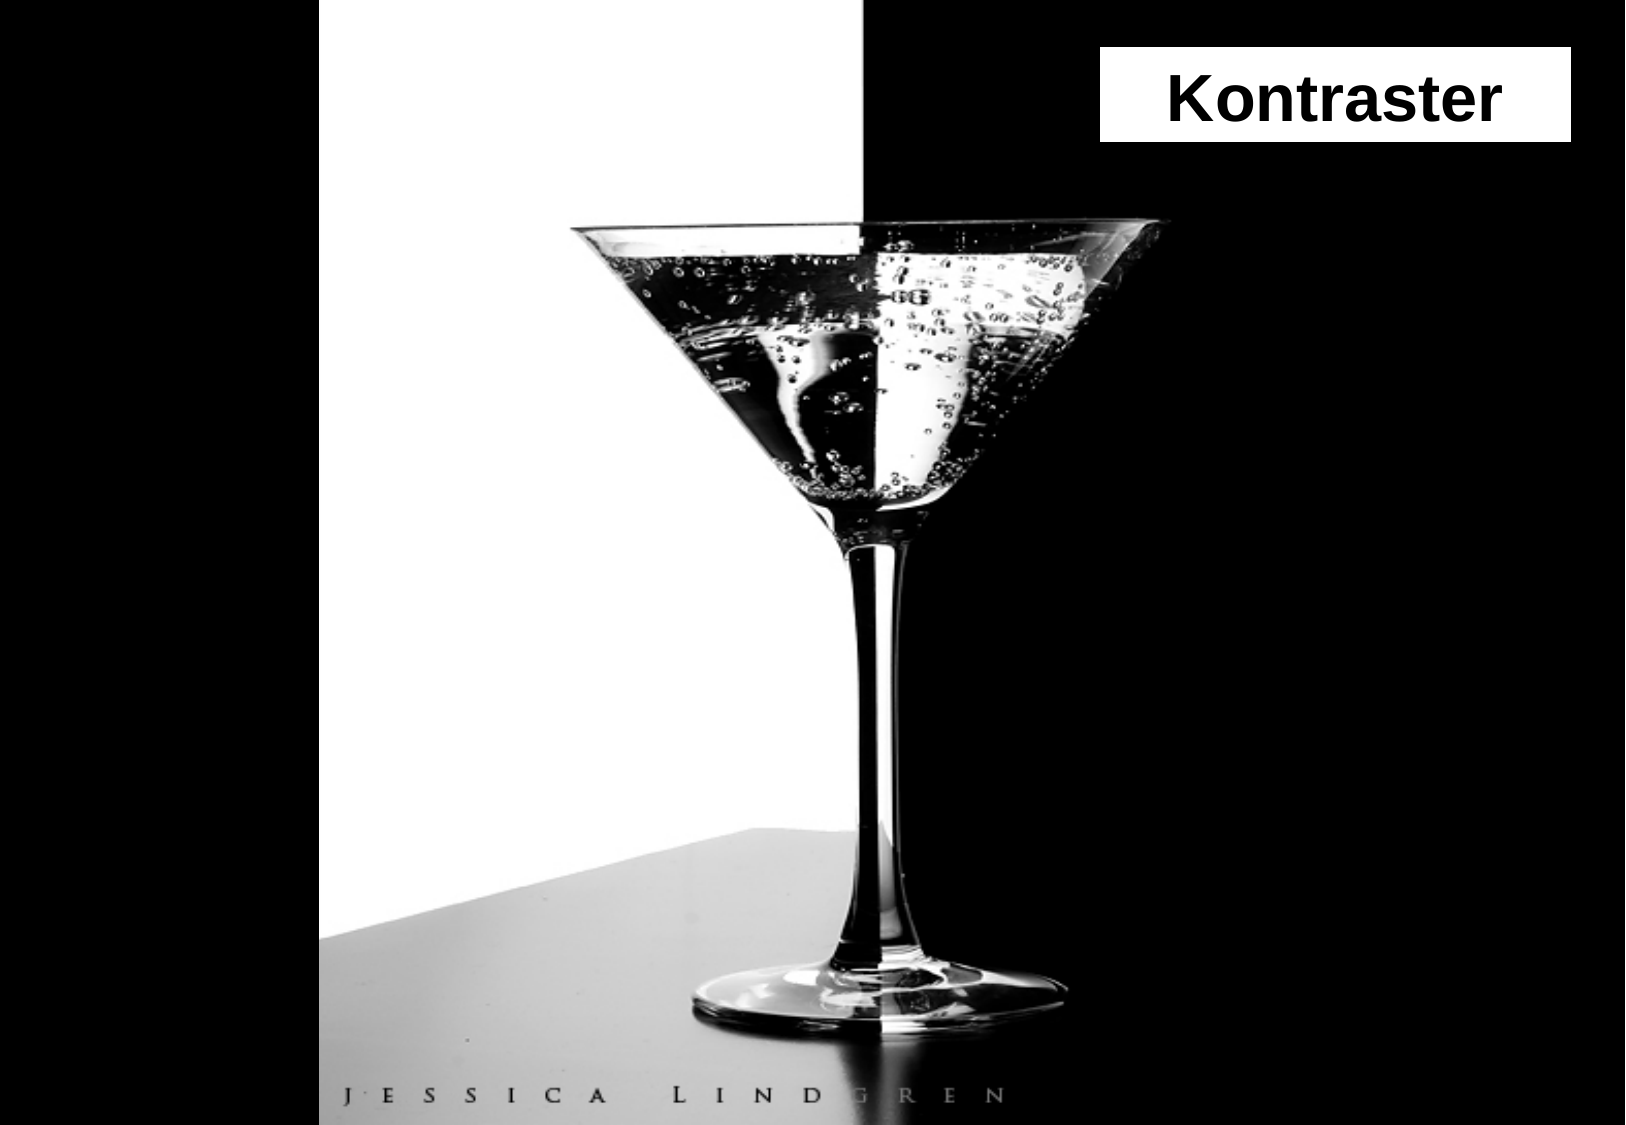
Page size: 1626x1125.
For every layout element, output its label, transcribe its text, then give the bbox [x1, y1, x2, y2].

text_box Kontraster [1100, 47, 1571, 142]
picture [319, 0, 1217, 1125]
